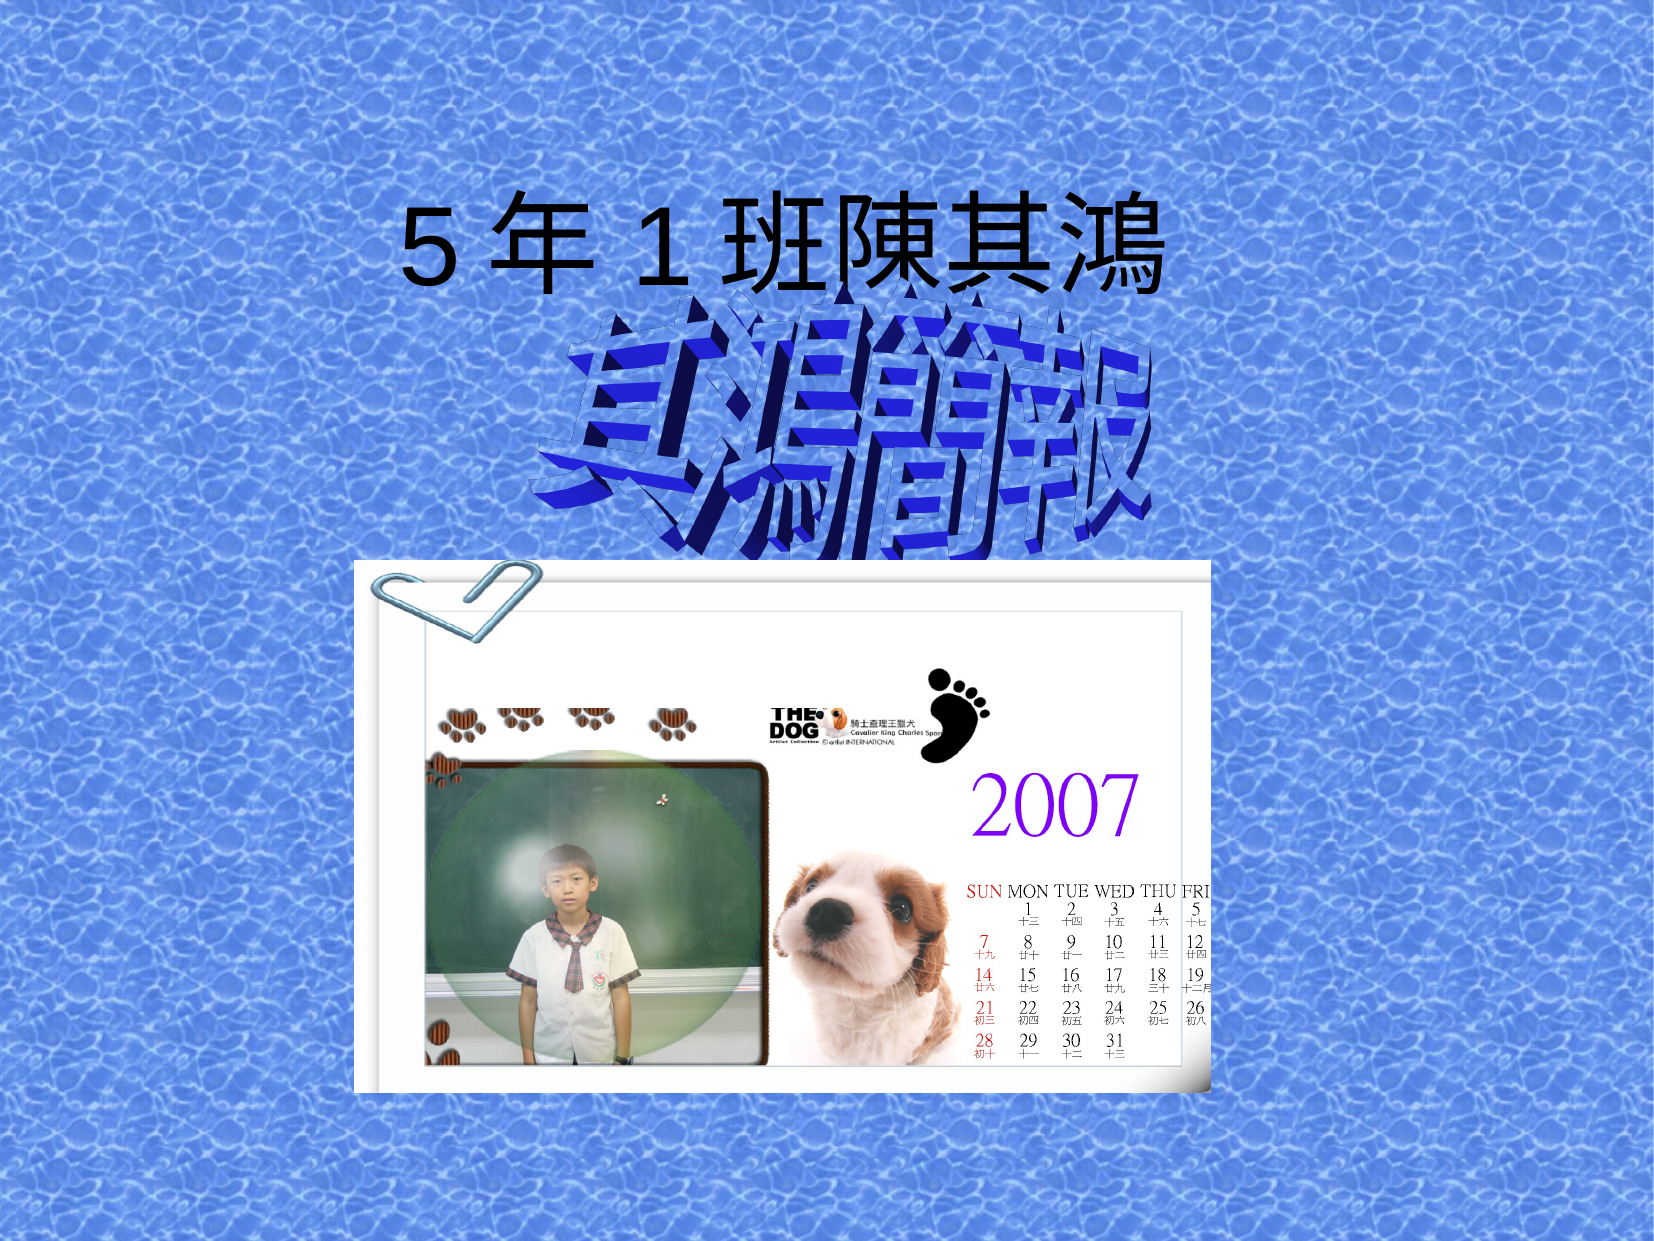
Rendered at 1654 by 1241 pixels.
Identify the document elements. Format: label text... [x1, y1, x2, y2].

text_box 5年1班陳其鴻 [383, 147, 1300, 292]
picture [0, 0, 1654, 1241]
